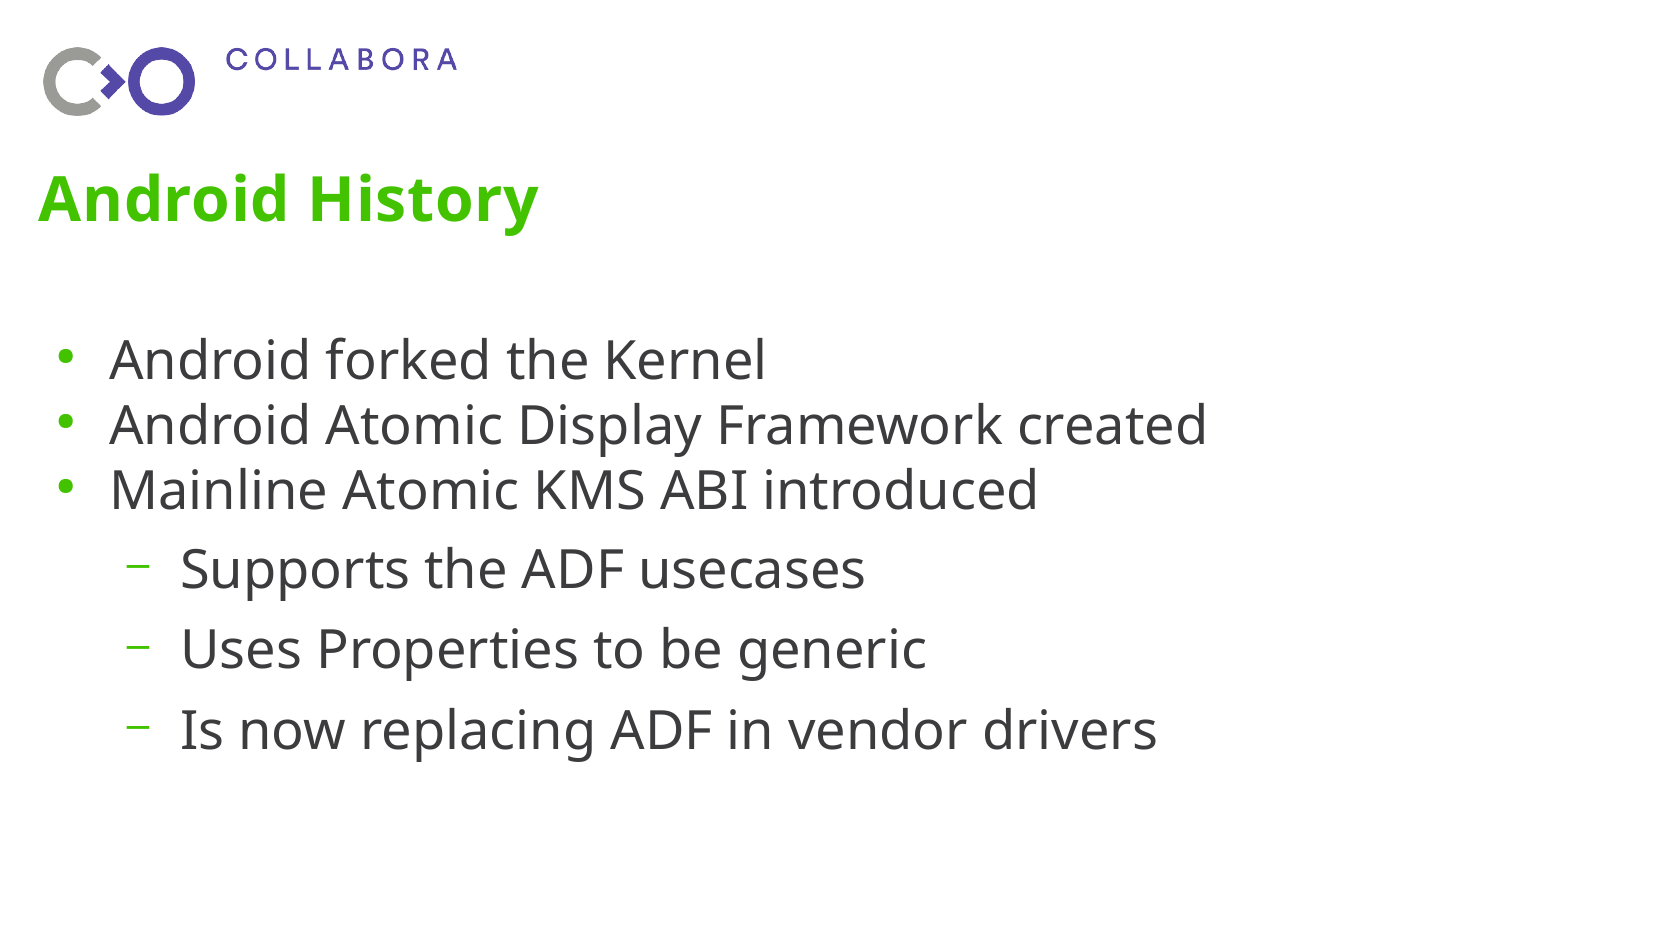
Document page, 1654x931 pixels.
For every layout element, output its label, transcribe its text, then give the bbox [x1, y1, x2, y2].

picture [43, 47, 457, 116]
title Android History [38, 159, 1614, 216]
list Android forked the Kernel Android Atomic Display Framework created Mainline Atomic KMS ABI introduced Supports the ADF usecases Uses Properties to be generic Is now replacing ADF in vendor drivers [38, 325, 1614, 581]
